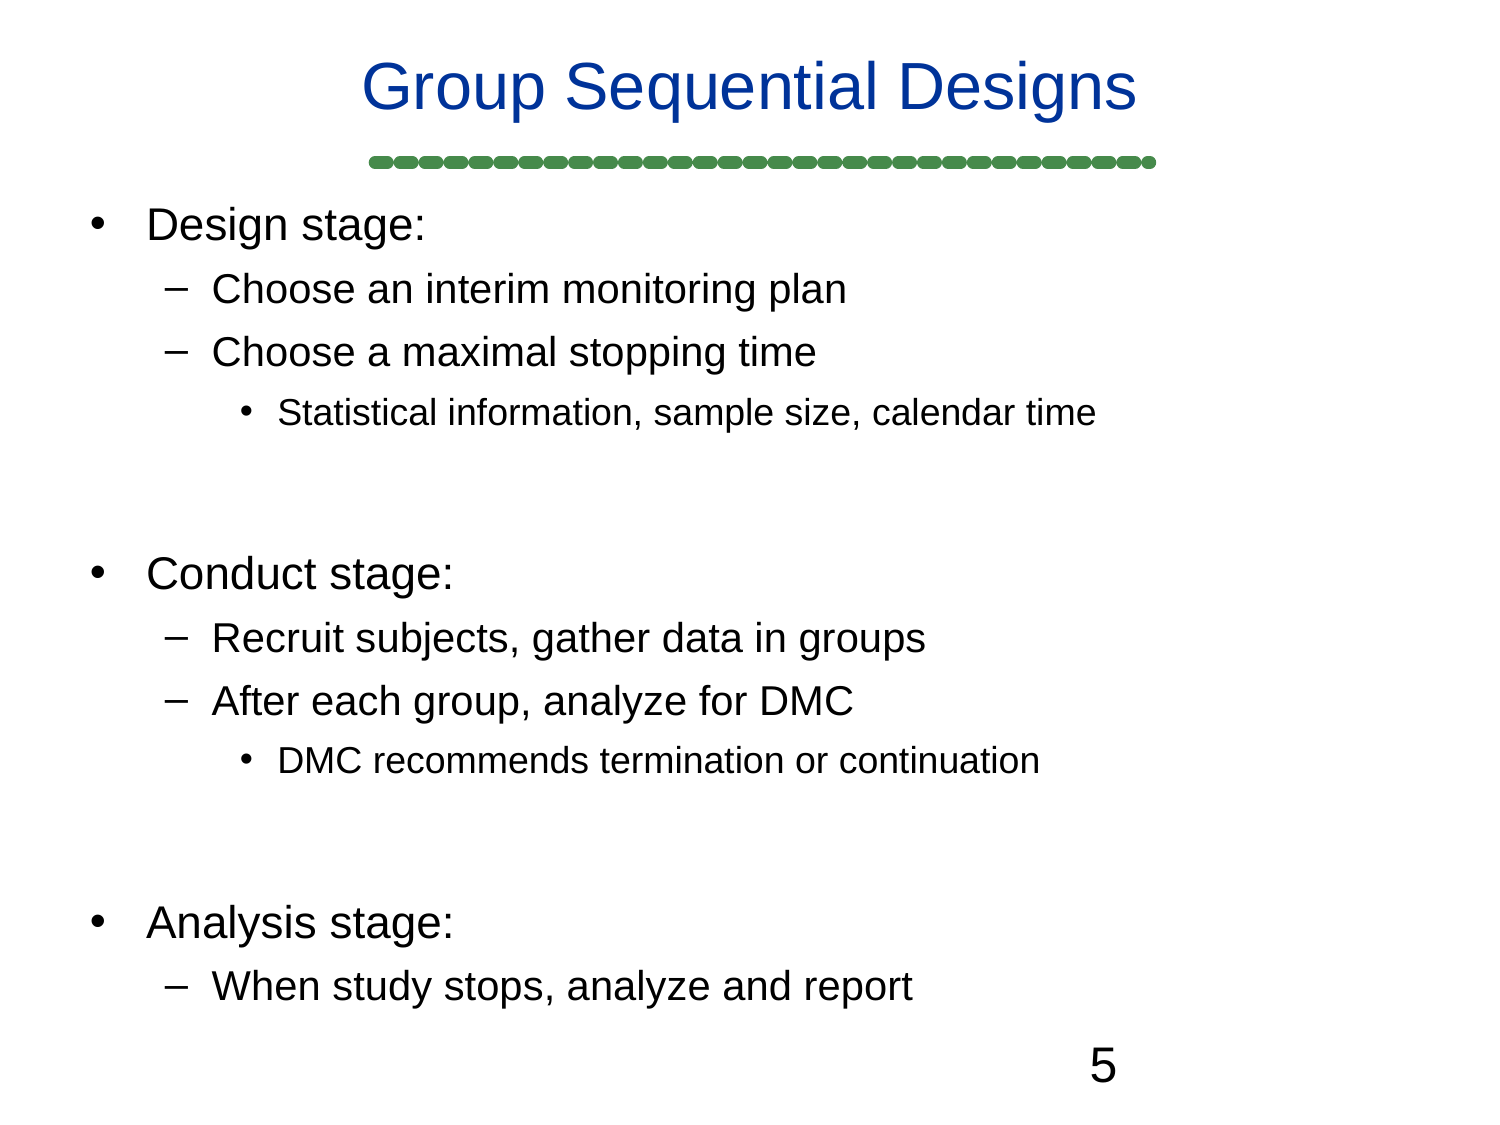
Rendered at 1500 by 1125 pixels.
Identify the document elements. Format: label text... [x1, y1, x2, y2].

title Group Sequential Designs [37, 24, 1463, 141]
list Design stage: Choose an interim monitoring plan Choose a maximal stopping time Statistical information, sample size, calendar time Conduct stage: Recruit subjects, gather data in groups After each group, analyze for DMC DMC recommends termination or continuation Analysis stage: When study stops, analyze and report [75, 187, 1426, 1050]
